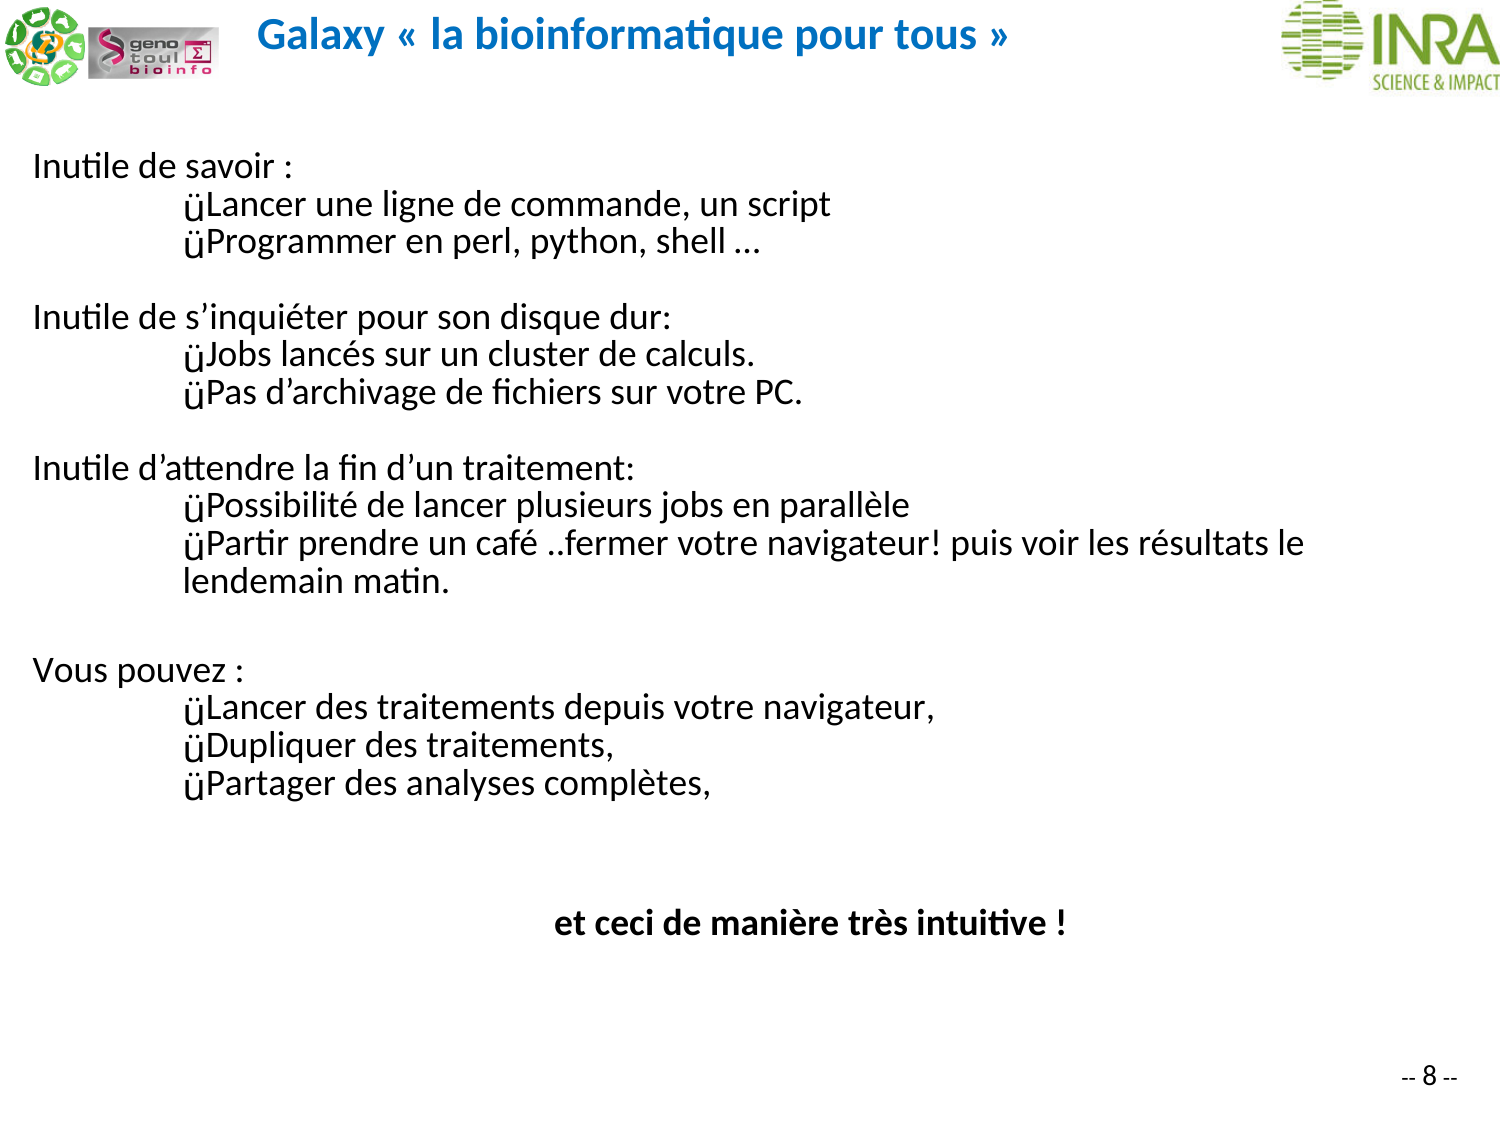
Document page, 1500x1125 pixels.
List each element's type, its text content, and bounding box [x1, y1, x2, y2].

picture [88, 27, 219, 79]
picture [1281, 0, 1500, 110]
text_box Inutile de savoir : Lancer une ligne de commande, un script Programmer en perl, python, shell … Inutile de s’inquiéter pour son disque dur: Jobs lancés sur un cluster de calculs. Pas d’archivage de fichiers sur votre PC. Inutile d’attendre la fin d’un traitement: Possibilité de lancer plusieurs jobs en parallèle Partir prendre un café ..fermer votre navigateur! puis voir les résultats le lendemain matin. Vous pouvez : Lancer des traitements depuis votre navigateur, Dupliquer des traitements, Partager des analyses complètes, et ceci de manière très intuitive ! [18, 143, 1459, 952]
picture [5, 7, 85, 86]
text_box Galaxy « la bioinformatique pour tous » [242, 7, 1258, 79]
